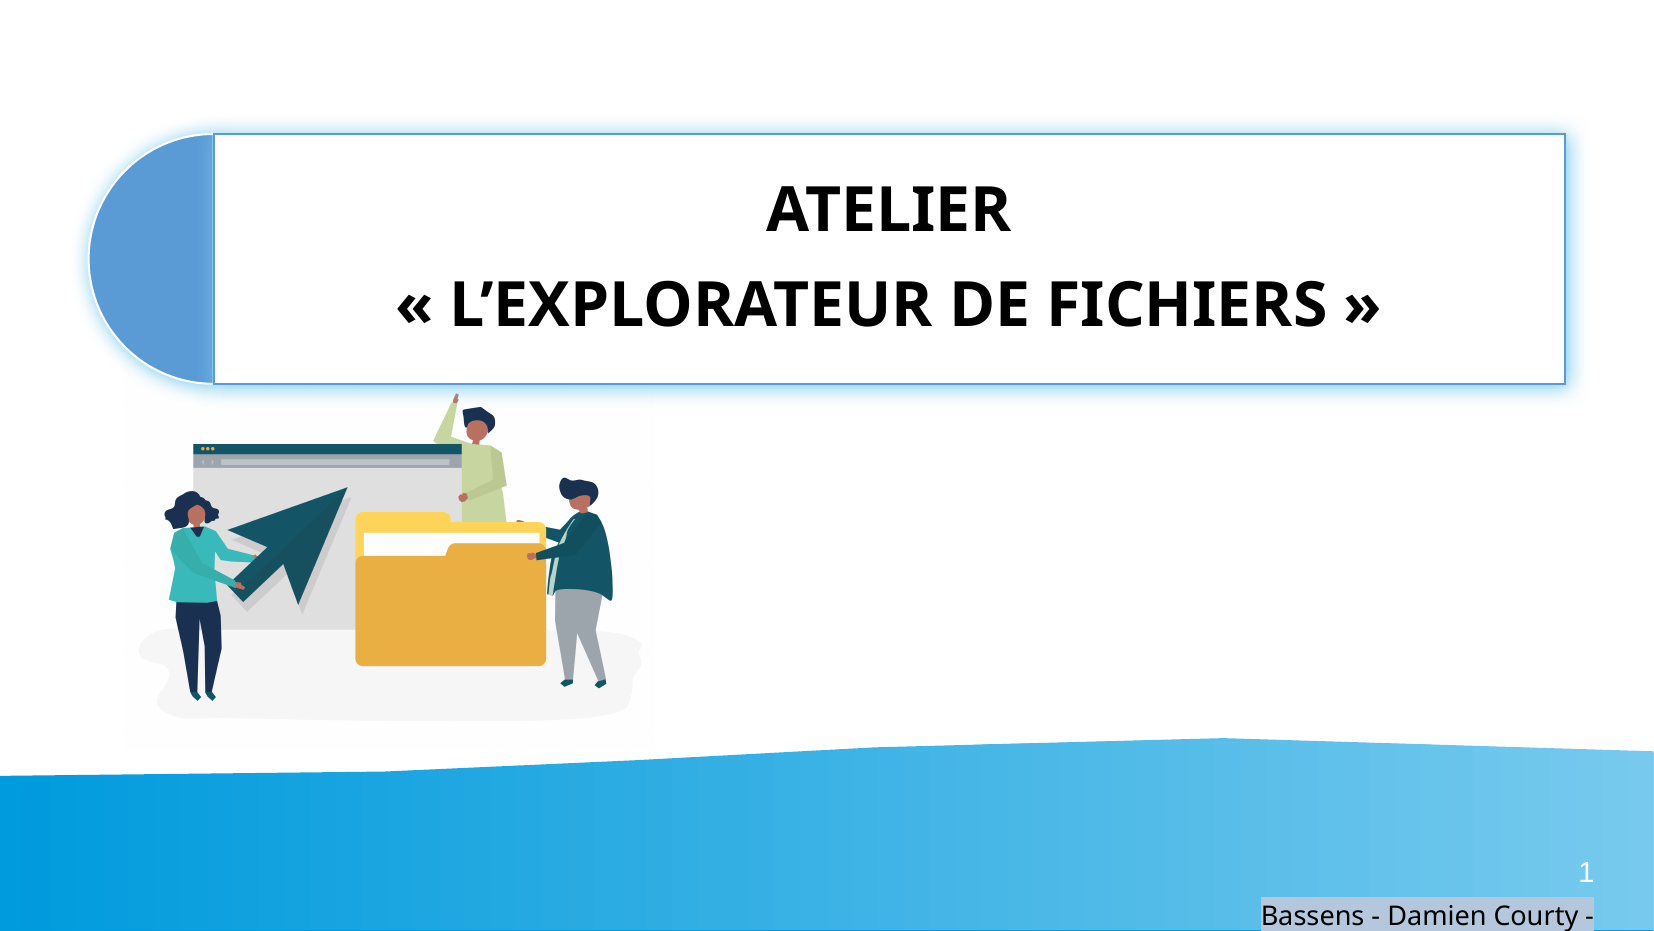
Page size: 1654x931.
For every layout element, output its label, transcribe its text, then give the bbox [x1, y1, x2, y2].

picture [124, 364, 654, 751]
text_box ATELIER « L’EXPLORATEUR DE FICHIERS » [213, 133, 1566, 384]
text_box [88, 133, 213, 384]
text_box Bassens - Damien Courty - 2024 [1246, 889, 1654, 931]
